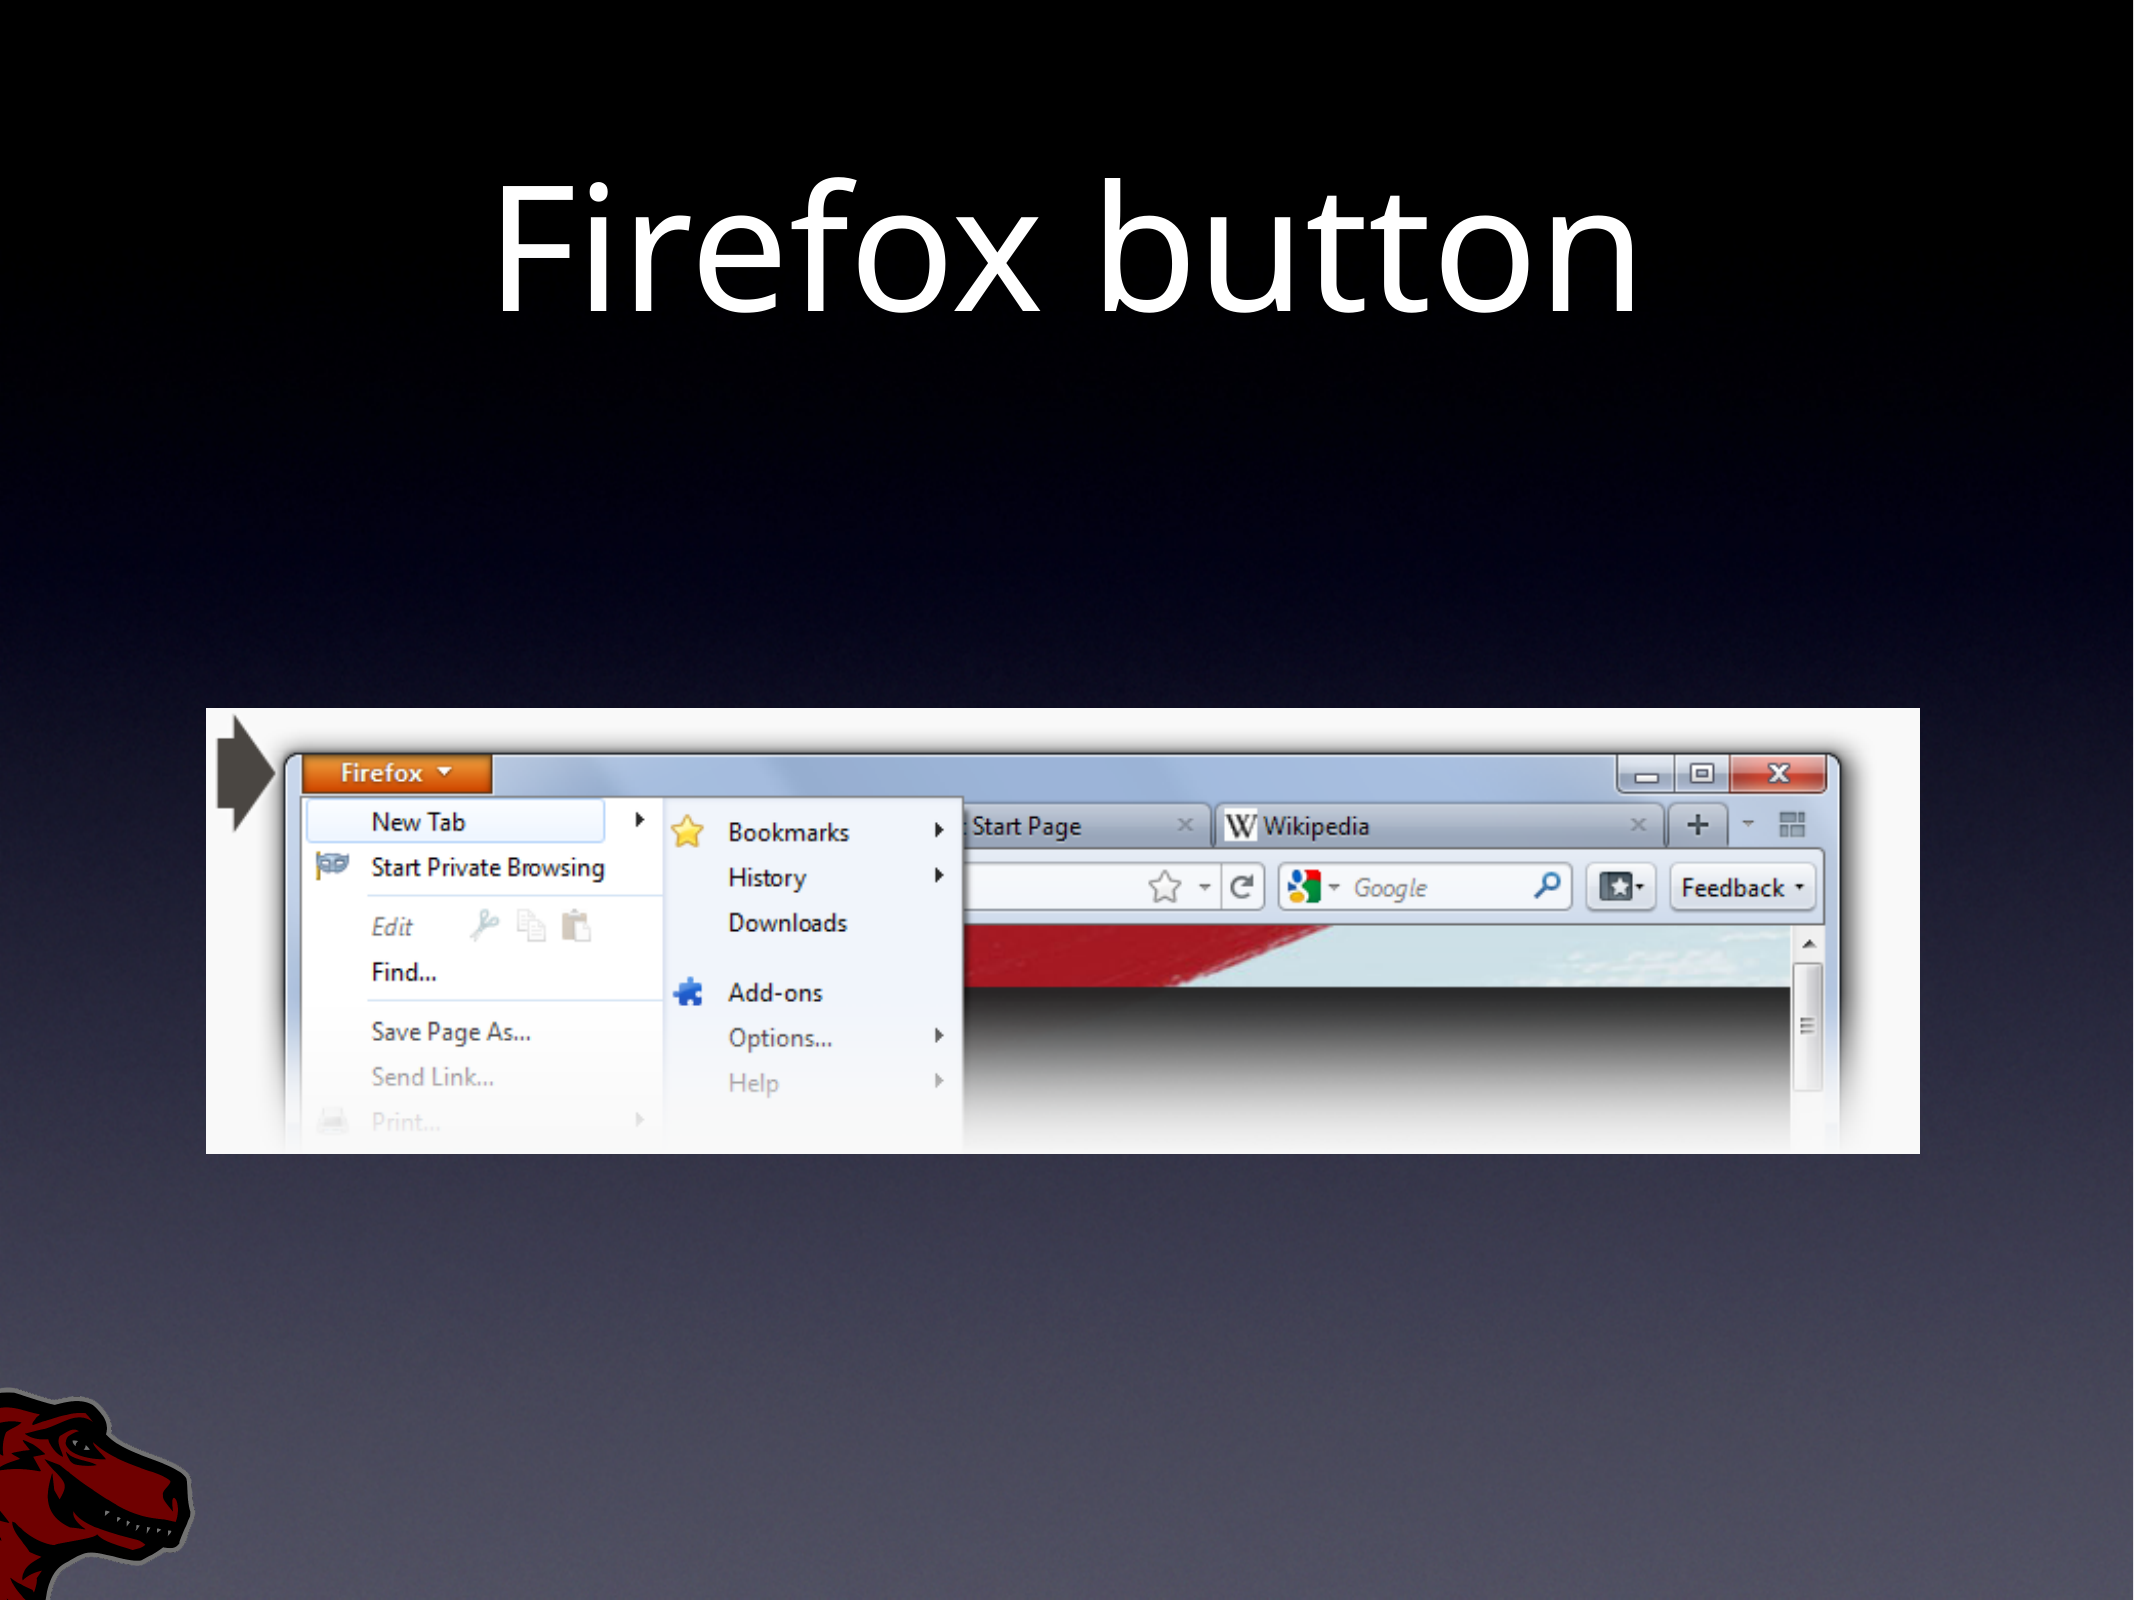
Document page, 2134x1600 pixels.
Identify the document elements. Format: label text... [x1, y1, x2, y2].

title Firefox button [208, 23, 1925, 460]
picture [0, 0, 2134, 1600]
